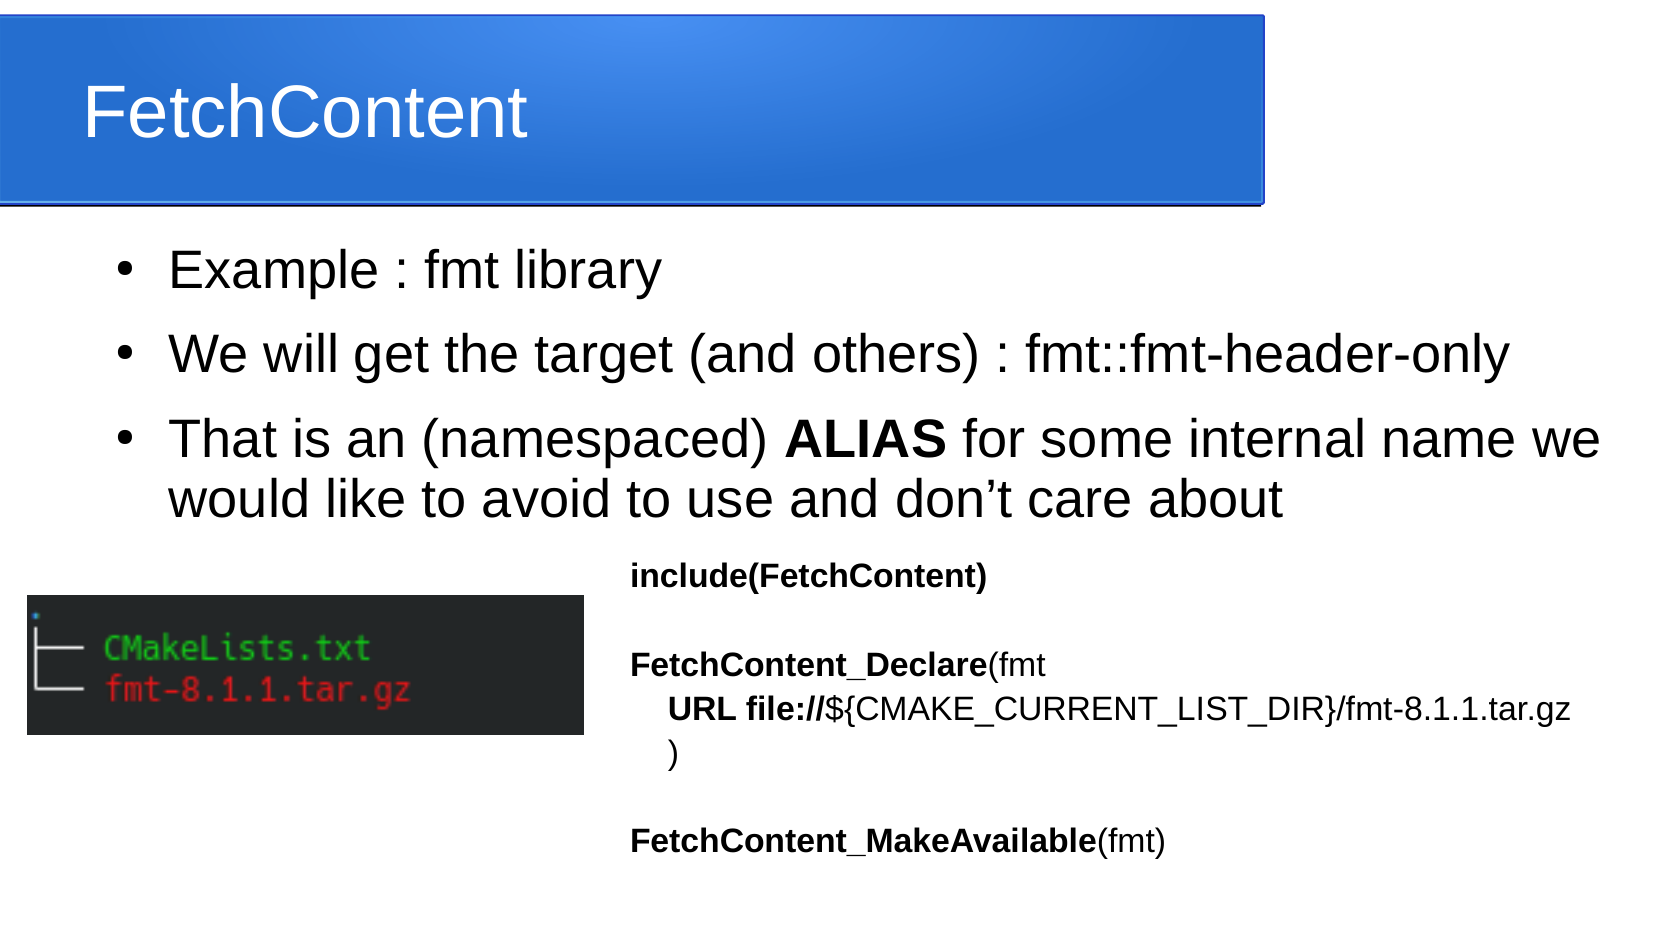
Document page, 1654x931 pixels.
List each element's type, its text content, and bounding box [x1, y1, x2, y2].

list Example : fmt library We will get the target (and others) : fmt::fmt-header-only That is an (namespaced) ALIAS for some internal name we would like to avoid to use and don’t care about [97, 239, 1606, 901]
picture [27, 595, 584, 736]
title FetchContent [82, 29, 1235, 196]
list include(FetchContent) FetchContent_Declare(fmt URL file://${CMAKE_CURRENT_LIST_DIR}/fmt-8.1.1.tar.gz ) FetchContent_MakeAvailable(fmt) [630, 540, 1576, 901]
